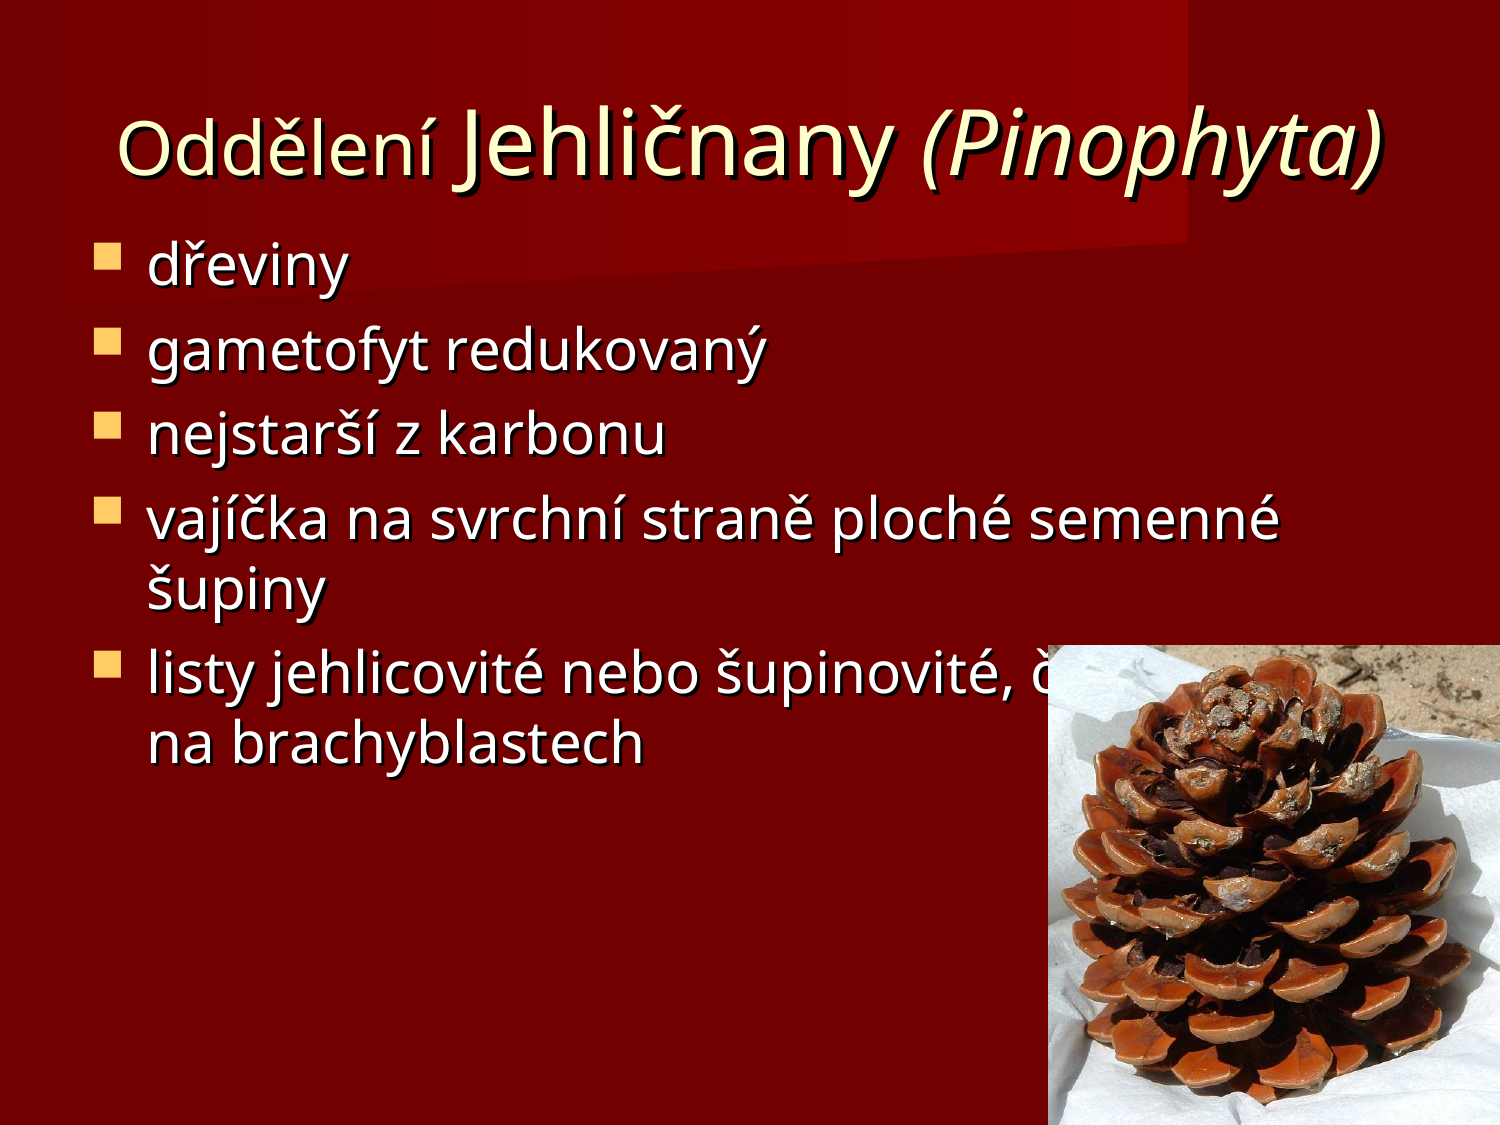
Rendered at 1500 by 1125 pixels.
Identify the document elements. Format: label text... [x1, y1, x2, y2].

title Oddělení Jehličnany (Pinophyta) [75, 45, 1426, 219]
picture [1048, 645, 1500, 1125]
list dřeviny gametofyt redukovaný nejstarší z karbonu vajíčka na svrchní straně ploché semenné šupiny listy jehlicovité nebo šupinovité, často na brachyblastech [75, 219, 1426, 1083]
